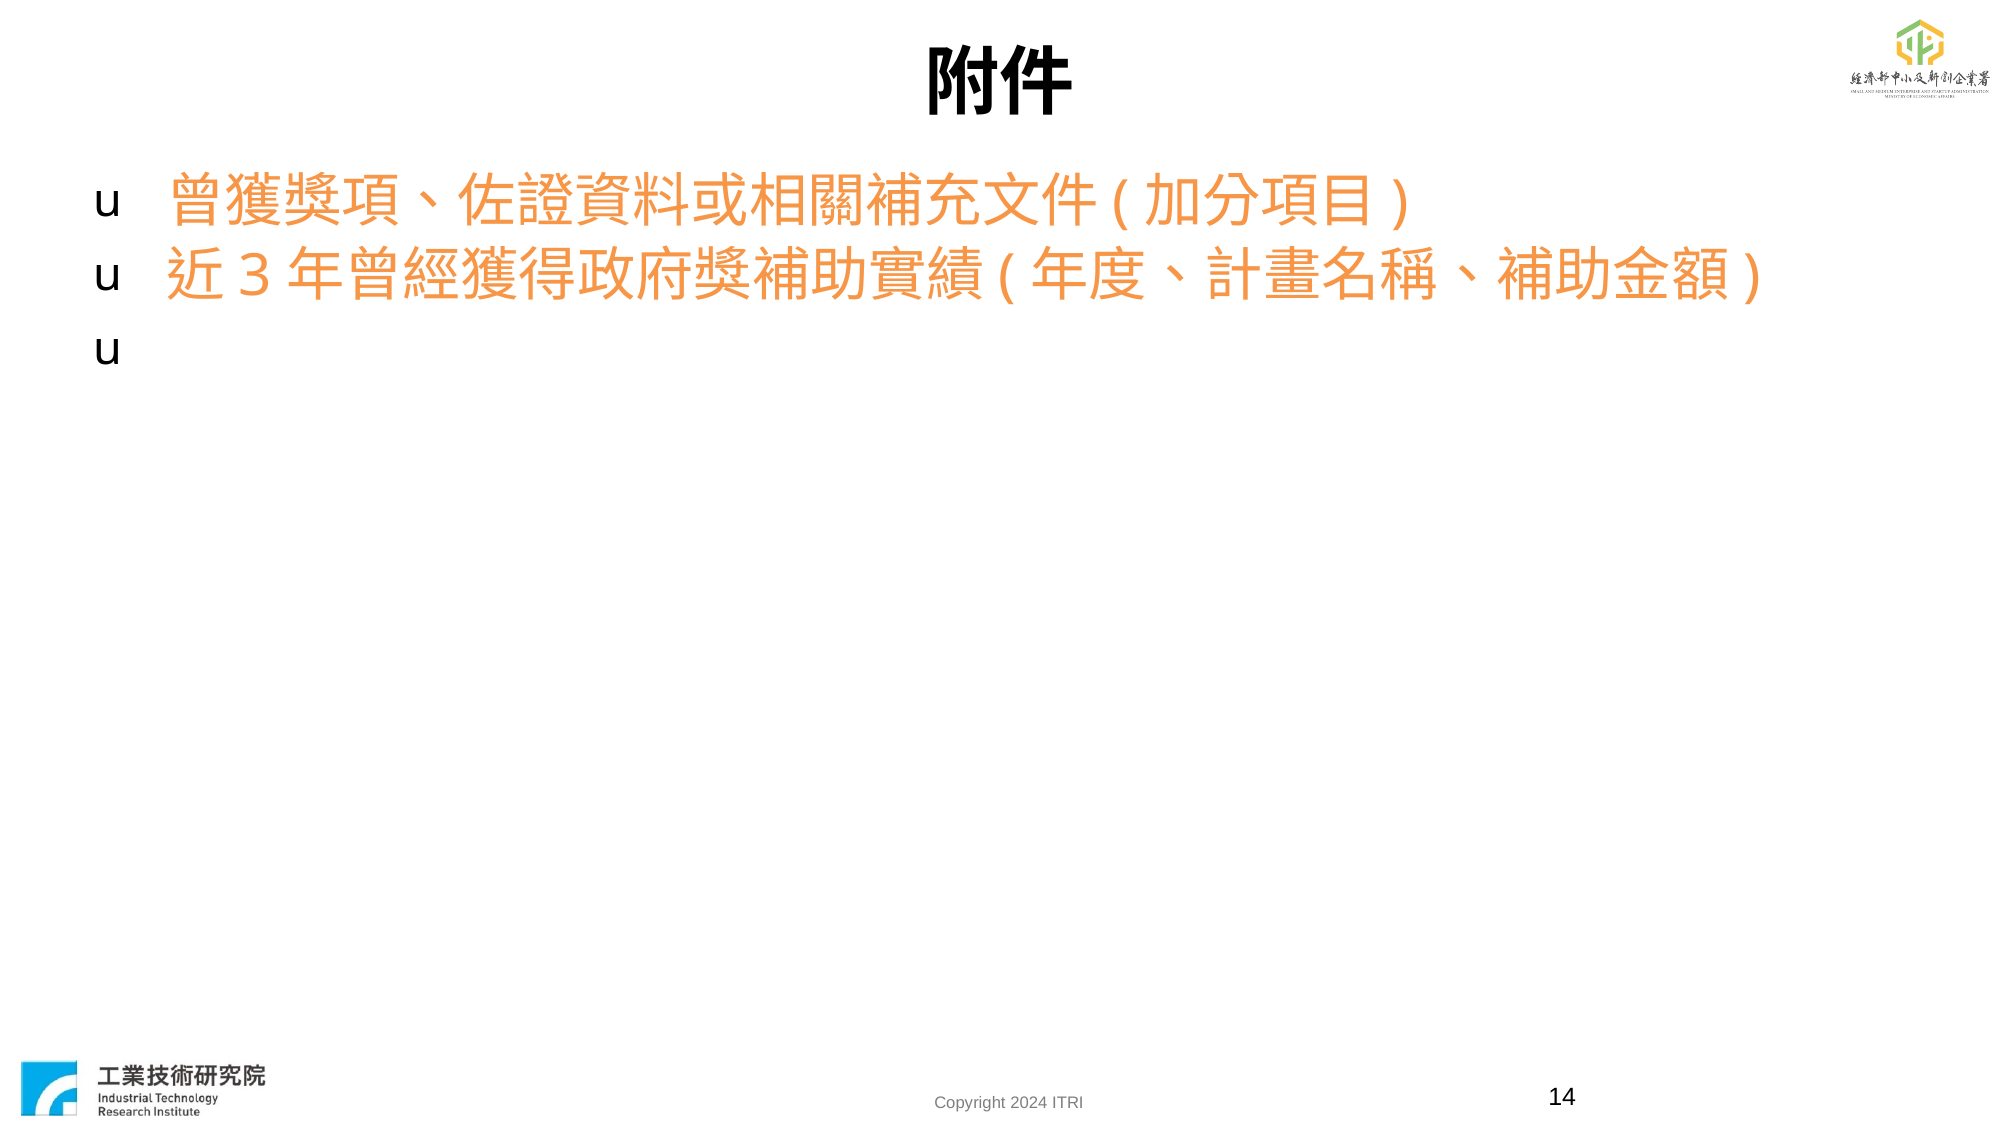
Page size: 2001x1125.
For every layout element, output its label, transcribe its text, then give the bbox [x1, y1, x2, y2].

title 附件 [150, 26, 1851, 132]
text_box 曾獲獎項、佐證資料或相關補充文件(加分項目) 近3年曾經獲得政府獎補助實績(年度、計畫名稱、補助金額) [78, 155, 1898, 349]
text_box 14 [1533, 1073, 2000, 1125]
